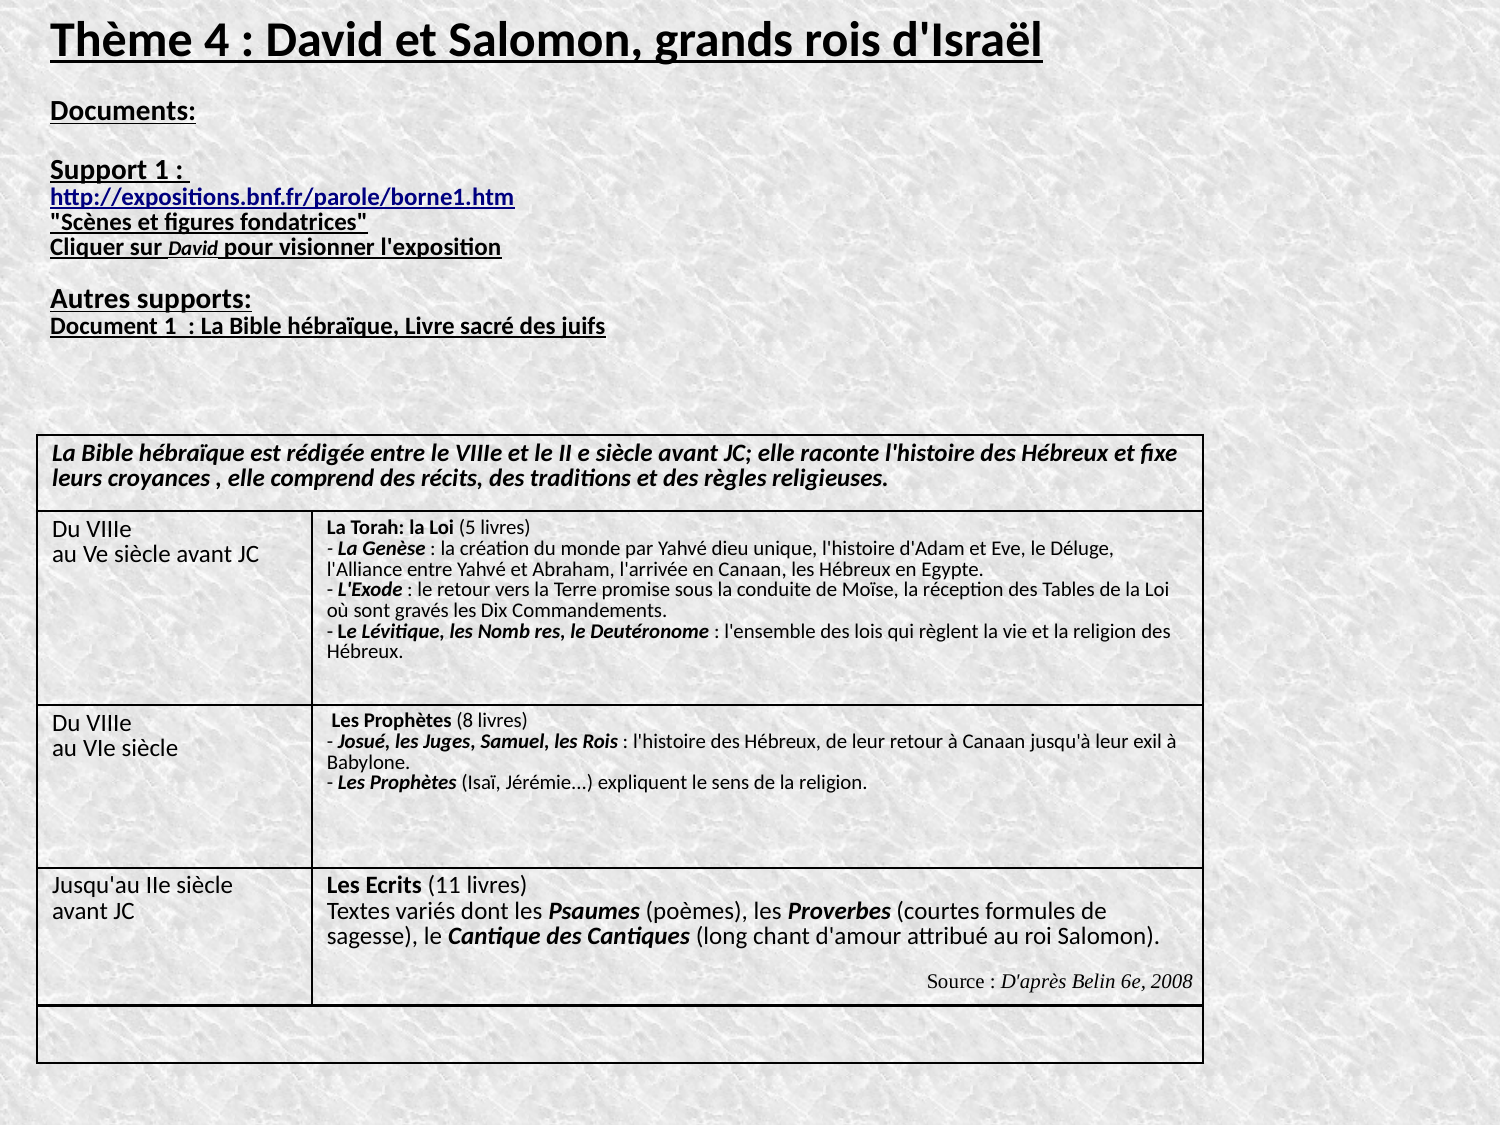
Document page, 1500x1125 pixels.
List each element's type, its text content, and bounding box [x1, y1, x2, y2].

table_cell Jusqu'au IIe siècle avant JC [38, 869, 311, 1004]
table_cell Les Ecrits (11 livres) Textes variés dont les Psaumes (poèmes), les Proverbes (courtes formules de sagesse), le Cantique des Cantiques (long chant d'amour attribué au roi Salomon). [313, 869, 791, 1004]
text_box Thème 4 : David et Salomon, grands rois d'Israël Documents: Support 1 : http://expositions.bnf.fr/parole/borne1.htm "Scènes et figures fondatrices" Cliquer sur David pour visionner l'exposition Autres supports: Document 1 : La Bible hébraïque, Livre sacré des juifs [35, 11, 1453, 418]
picture [0, 0, 1500, 1125]
table_header La Bible hébraïque est rédigée entre le VIIIe et le II e siècle avant JC; elle raconte l'histoire des Hébreux et fixe leurs croyances , elle comprend des récits, des traditions et des règles religieuses. [38, 436, 1202, 510]
table_cell Les Prophètes (8 livres) - Josué, les Juges, Samuel, les Rois : l'histoire des Hébreux, de leur retour à Canaan jusqu'à leur exil à Babylone. - Les Prophètes (Isaï, Jérémie...) expliquent le sens de la religion. [313, 706, 1202, 867]
table_cell [38, 1007, 1202, 1062]
table_cell Du VIIIe au Ve siècle avant JC [38, 512, 311, 704]
table_cell La Torah: la Loi (5 livres) - La Genèse : la création du monde par Yahvé dieu unique, l'histoire d'Adam et Eve, le Déluge, l'Alliance entre Yahvé et Abraham, l'arrivée en Canaan, les Hébreux en Egypte. - L'Exode : le retour vers la Terre promise sous la conduite de Moïse, la réception des Tables de la Loi où sont gravés les Dix Commandements. - Le Lévitique, les Nomb res, le Deutéronome : l'ensemble des lois qui règlent la vie et la religion des Hébreux. [313, 512, 1202, 704]
chart [791, 850, 1500, 1028]
table_cell Du VIIIe au VIe siècle [38, 706, 311, 867]
